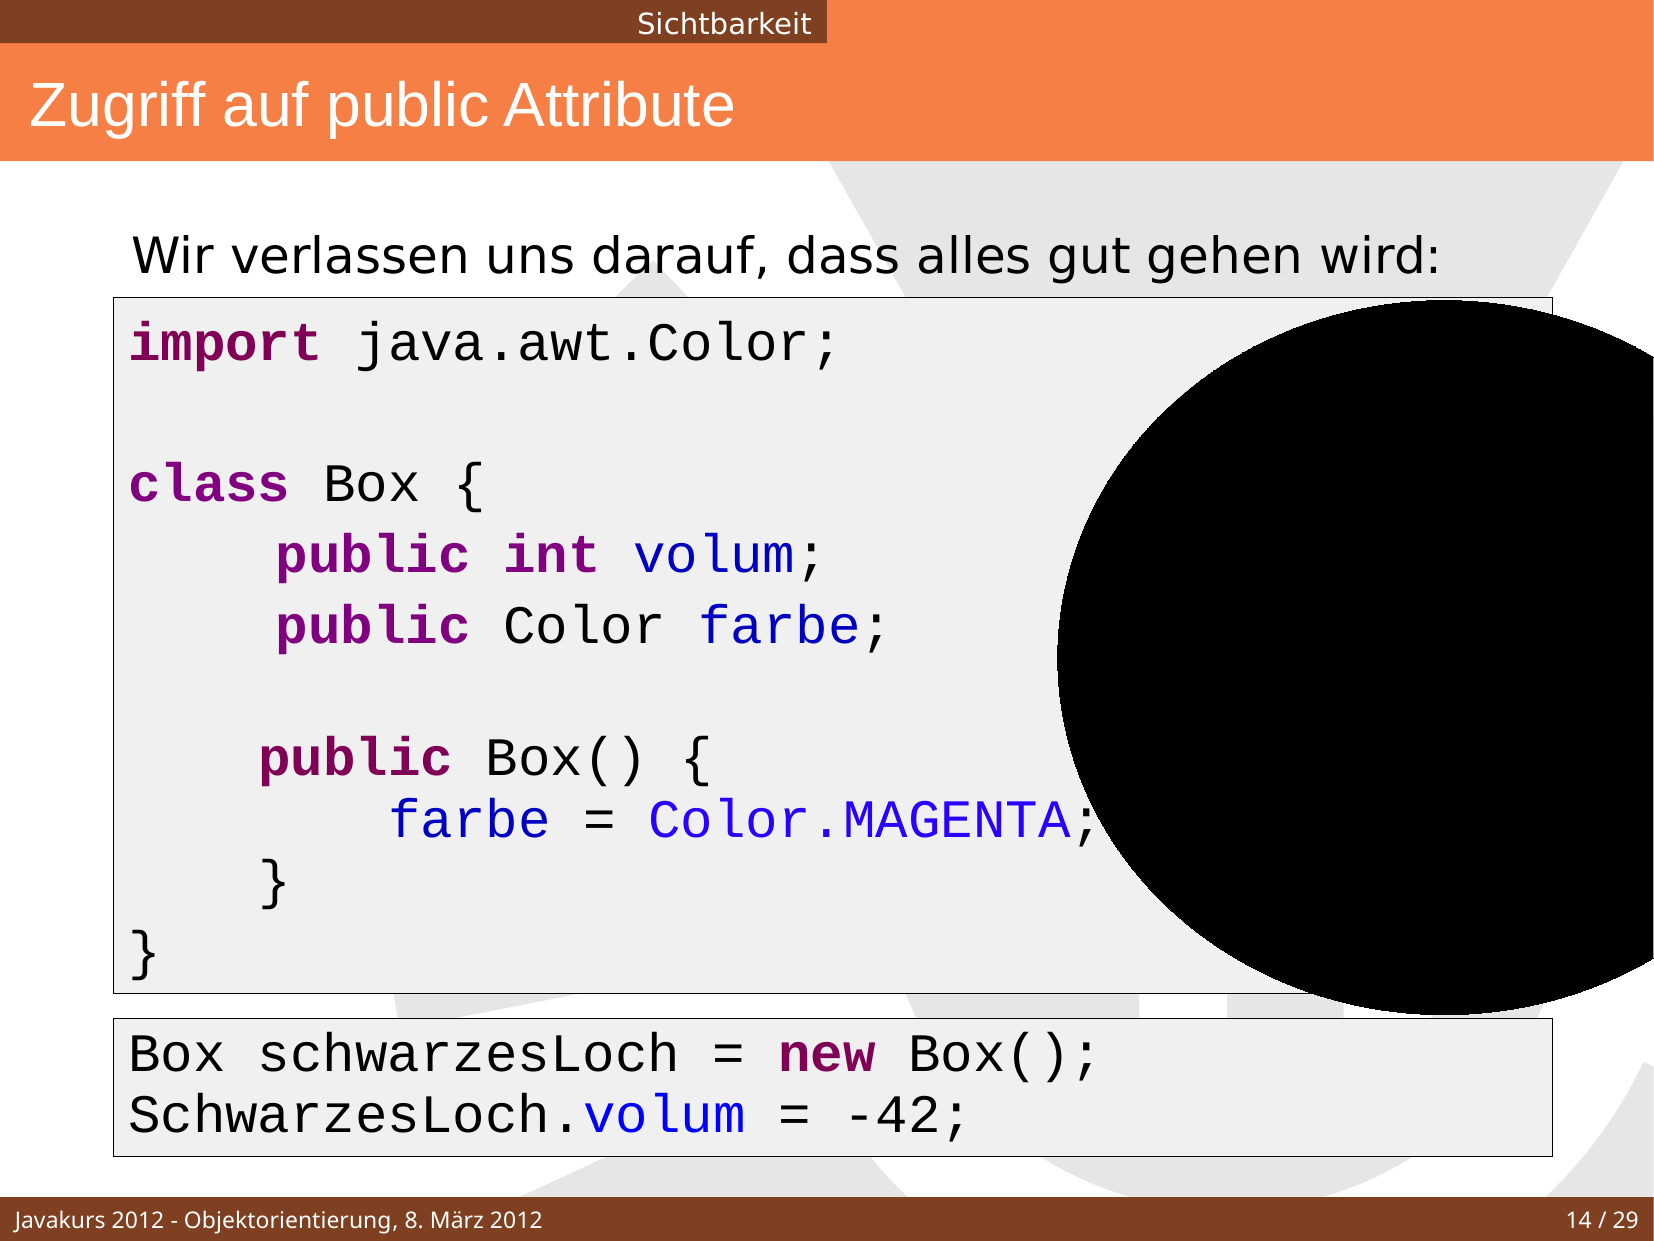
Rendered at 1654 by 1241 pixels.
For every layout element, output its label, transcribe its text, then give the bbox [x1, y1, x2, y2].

text_box import java.awt.Color; class Box { public int volum; public Color farbe; public Box() { farbe = Color.MAGENTA; } } [113, 297, 1553, 987]
text_box [1057, 300, 1654, 1015]
text_box Box schwarzesLoch = new Box(); SchwarzesLoch.volum = -42; [113, 1018, 1553, 1153]
text_box Wir verlassen uns darauf, dass alles gut gehen wird: [116, 219, 1461, 293]
title Zugriff auf public Attribute [29, 67, 1595, 143]
text_box Sichtbarkeit [29, 0, 827, 50]
